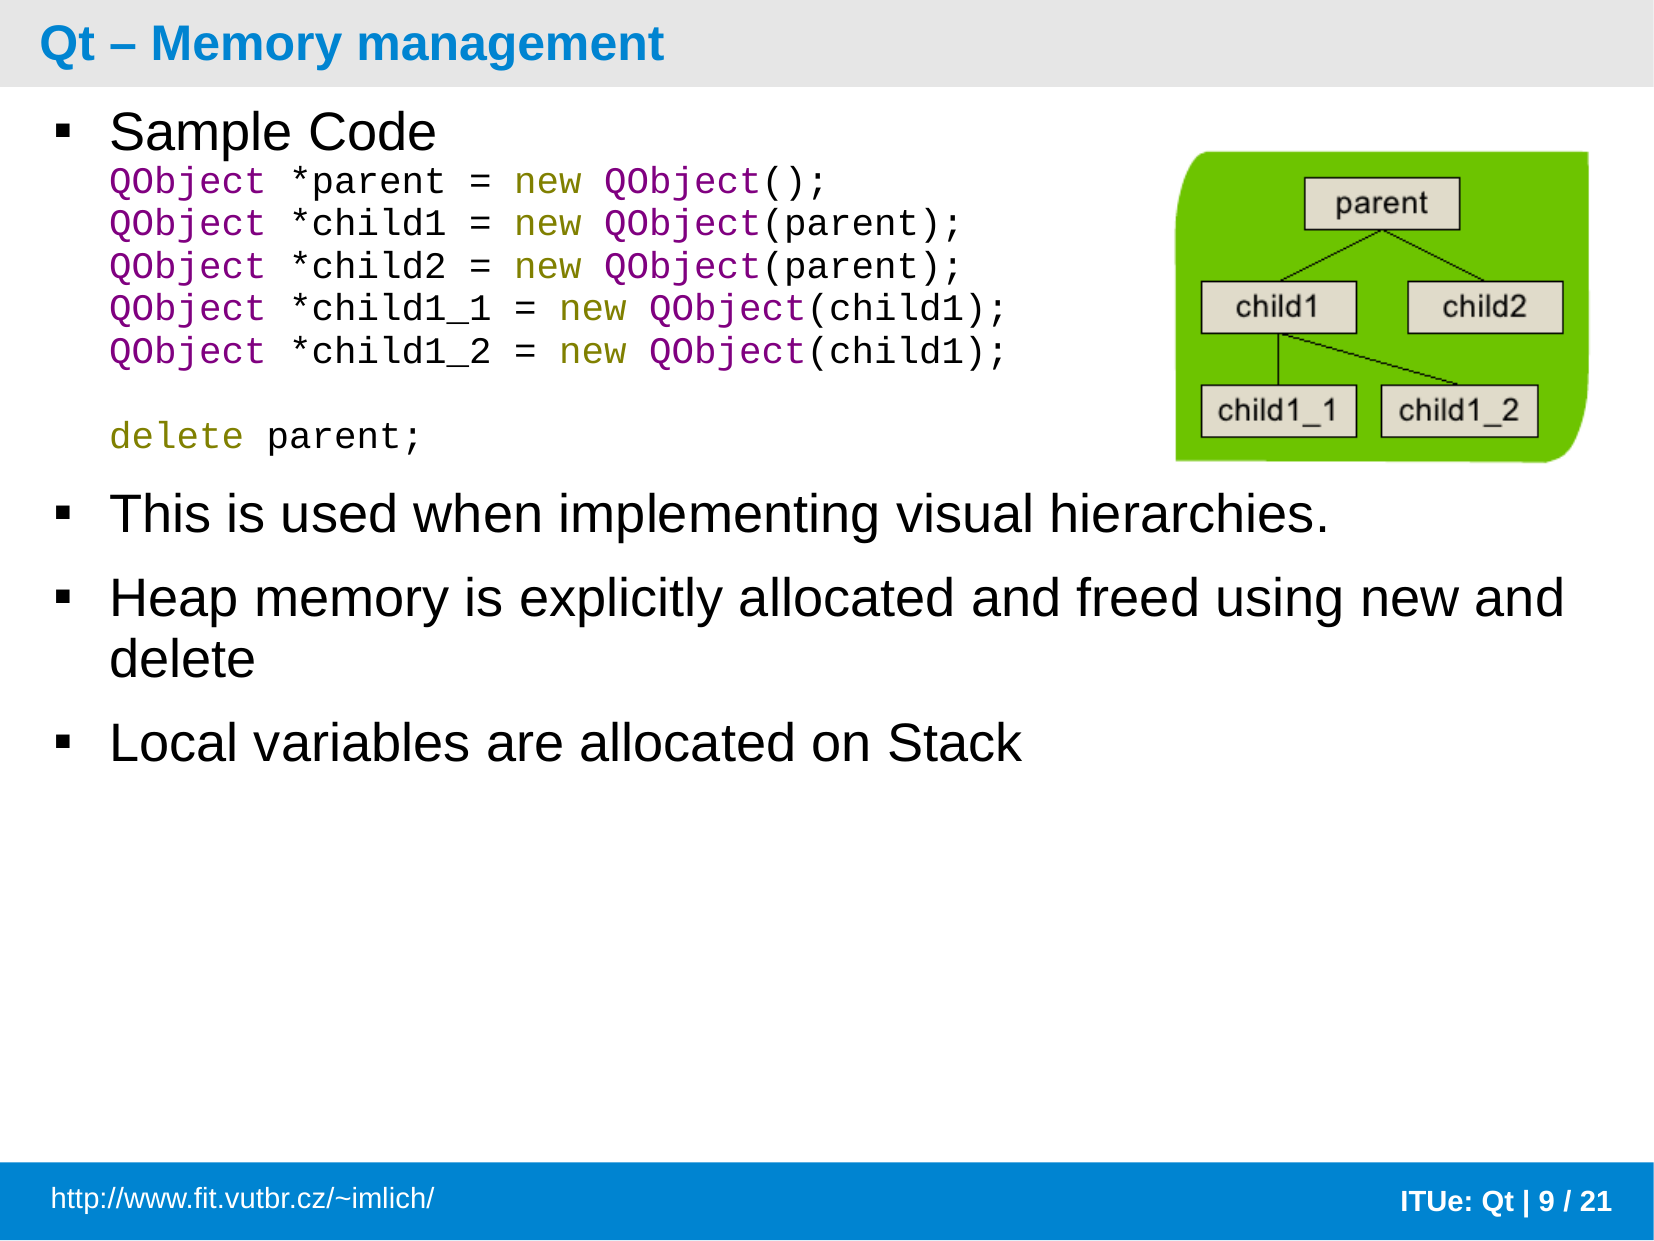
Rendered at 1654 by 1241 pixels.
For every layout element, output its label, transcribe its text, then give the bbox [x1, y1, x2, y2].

title Qt – Memory management [39, 5, 1615, 81]
list Sample Code QObject *parent = new QObject(); QObject *child1 = new QObject(parent); QObject *child2 = new QObject(parent); QObject *child1_1 = new QObject(child1); QObject *child1_2 = new QObject(child1); delete parent; This is used when implementing visual hierarchies. Heap memory is explicitly allocated and freed using new and delete Local variables are allocated on Stack [38, 101, 1616, 1126]
picture [1162, 149, 1600, 468]
